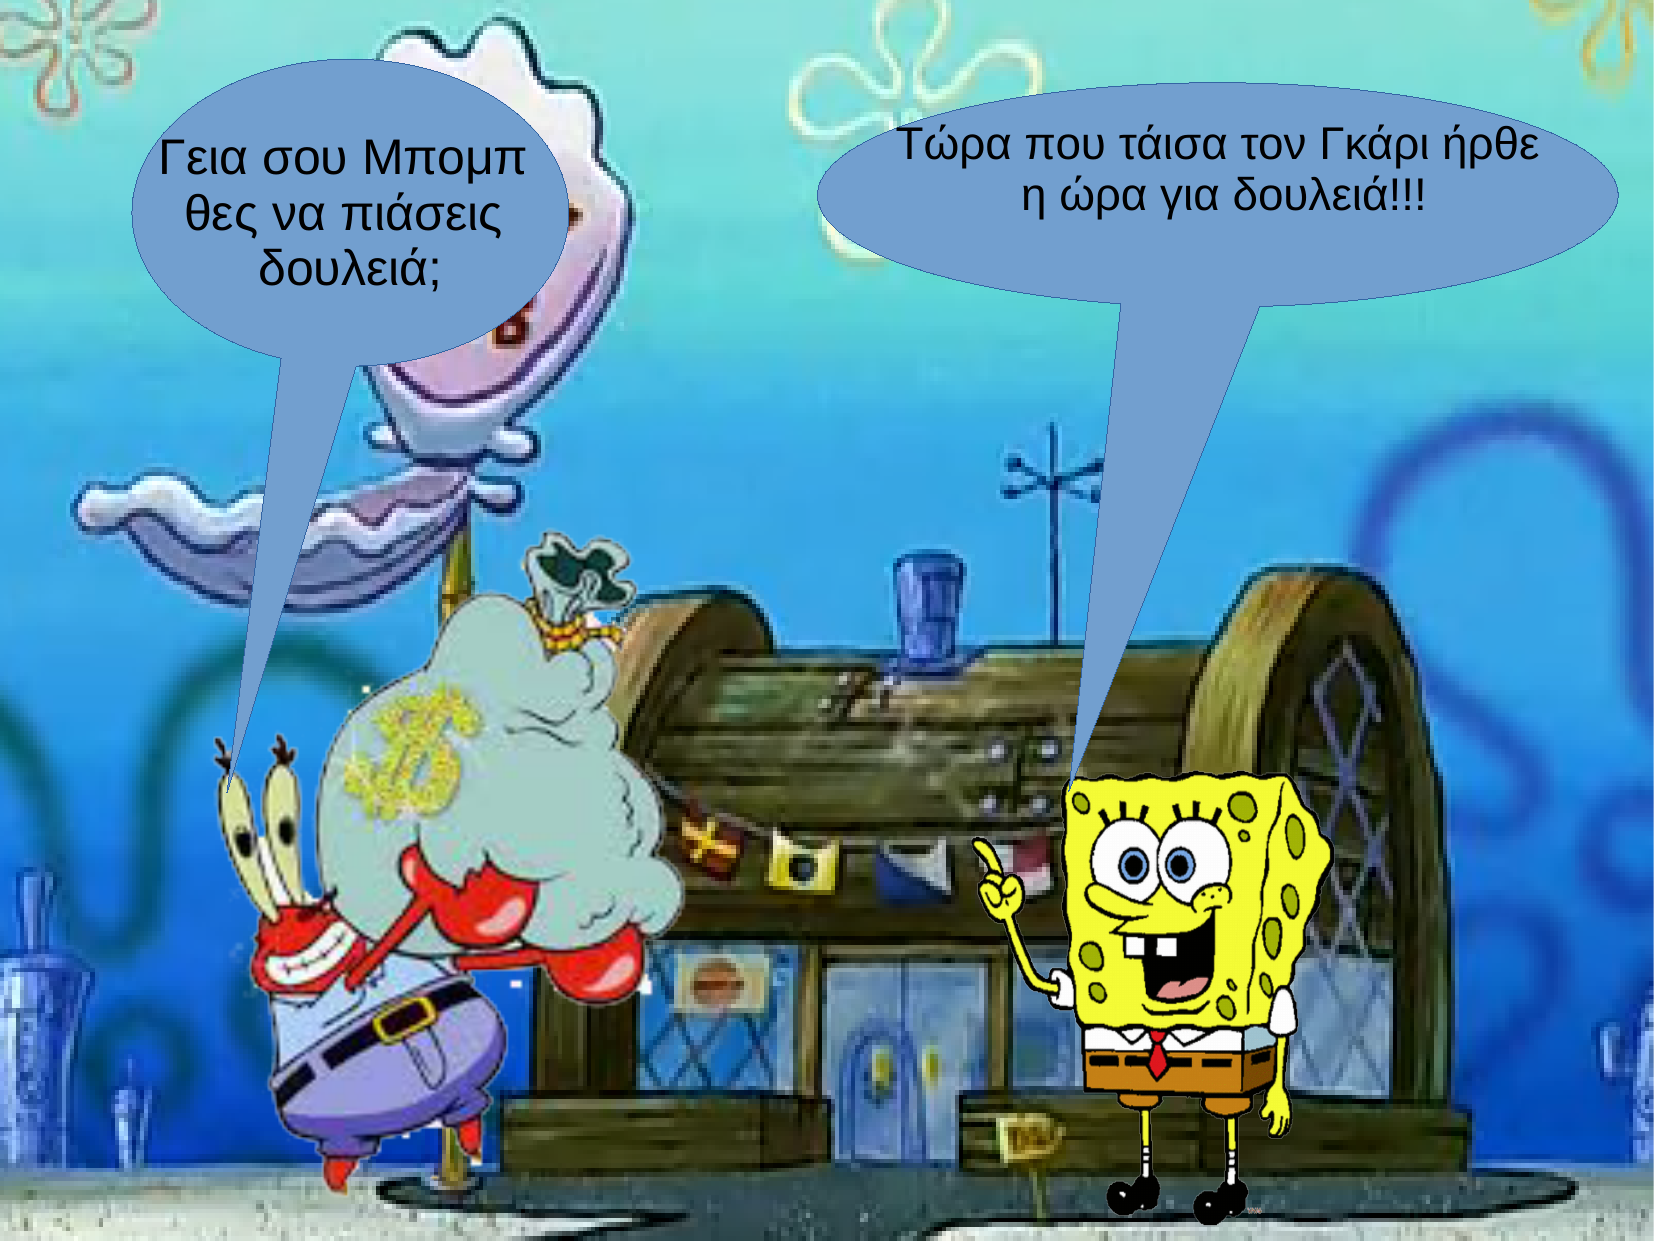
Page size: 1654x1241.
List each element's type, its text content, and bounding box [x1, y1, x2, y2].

picture [0, 0, 1654, 1241]
text_box Γεια σου Μπομπ θες να πιάσεις δουλειά; [131, 59, 569, 793]
text_box Τώρα που τάισα τον Γκάρι ήρθε η ώρα για δουλειά!!! [817, 82, 1619, 792]
